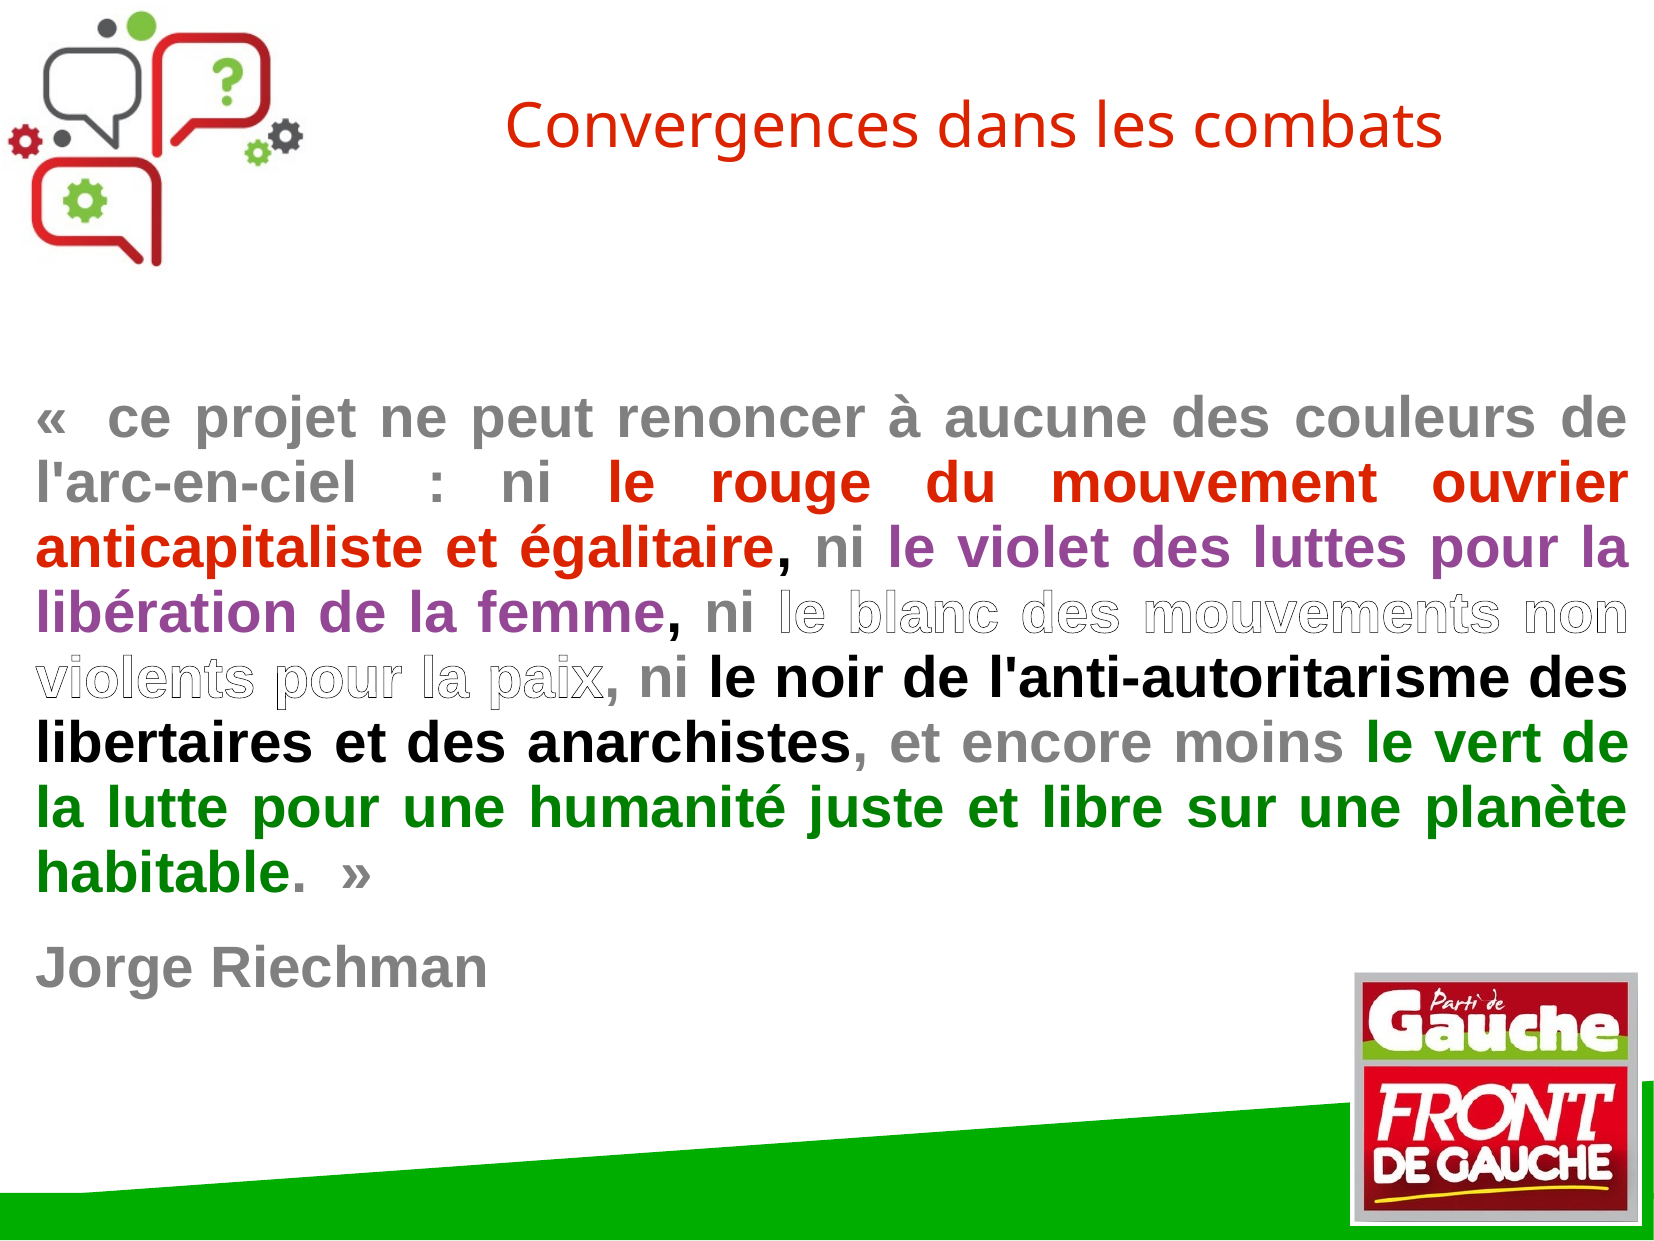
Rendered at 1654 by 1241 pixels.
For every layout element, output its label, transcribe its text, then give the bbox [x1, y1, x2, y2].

picture [2, 5, 327, 272]
list « ce projet ne peut renoncer à aucune des couleurs de l'arc-en-ciel : ni le rouge du mouvement ouvrier anticapitaliste et égalitaire, ni le violet des luttes pour la libération de la femme, ni le blanc des mouvements non violents pour la paix, ni le noir de l'anti-autoritarisme des libertaires et des anarchistes, et encore moins le vert de la lutte pour une humanité juste et libre sur une planète habitable. » Jorge Riechman [35, 290, 1630, 1109]
title Convergences dans les combats [320, 19, 1630, 227]
picture [1350, 968, 1642, 1226]
